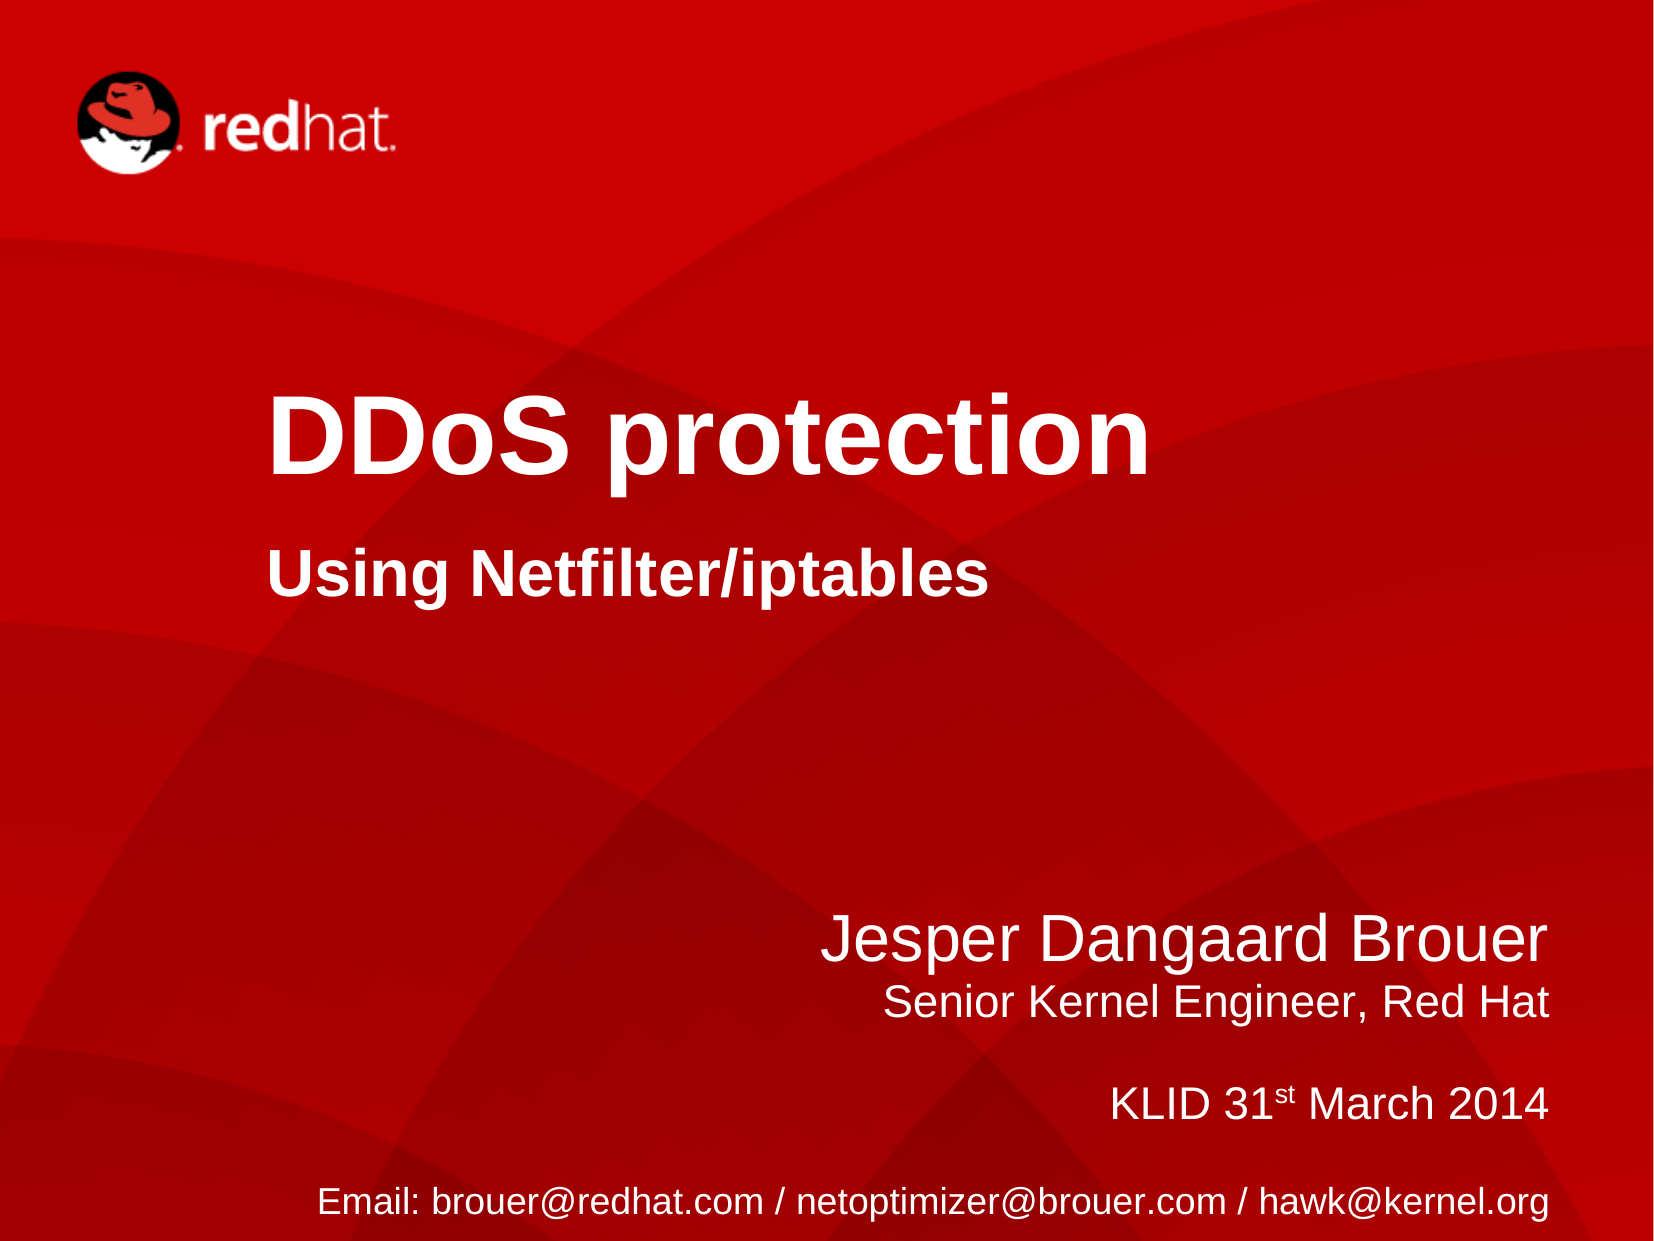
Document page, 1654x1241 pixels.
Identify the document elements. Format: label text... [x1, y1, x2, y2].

picture [0, 0, 1654, 1241]
text_box DDoS protection Using Netfilter/iptables [250, 295, 1403, 745]
text_box Jesper Dangaard Brouer Senior Kernel Engineer, Red Hat KLID 31st March 2014 Email: brouer@redhat.com / netoptimizer@brouer.com / hawk@kernel.org [88, 885, 1565, 1240]
